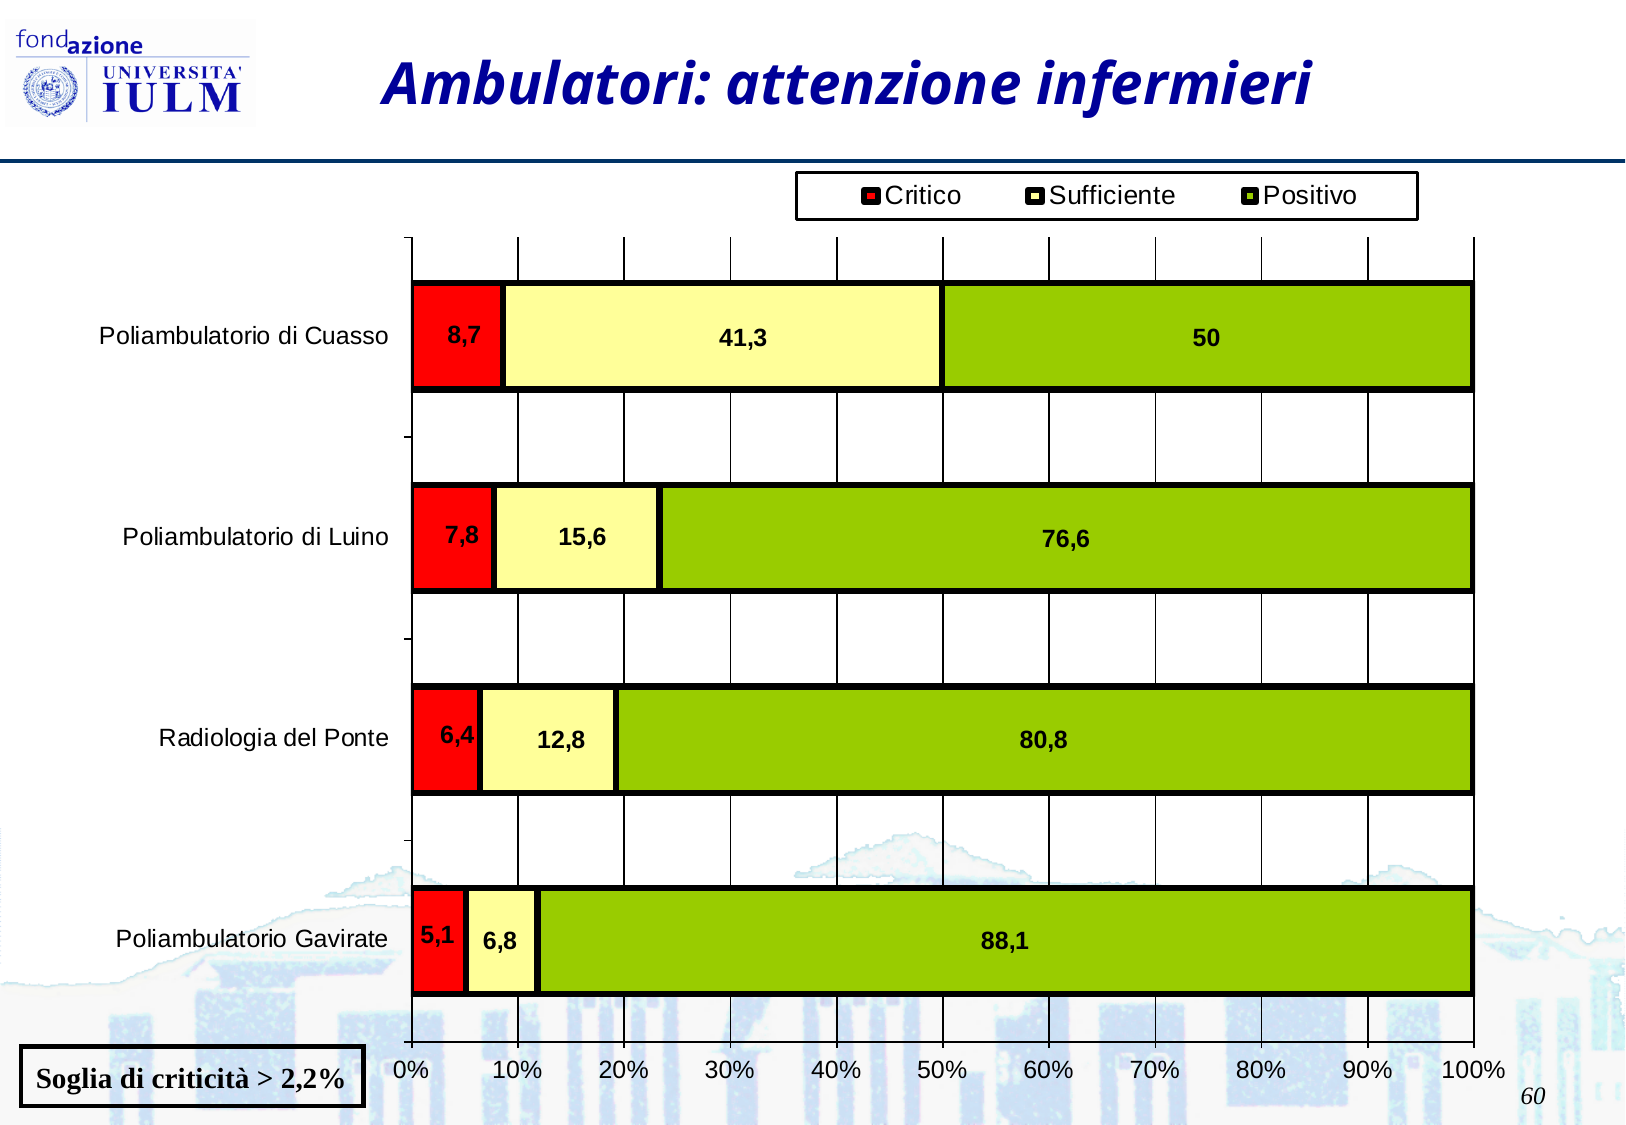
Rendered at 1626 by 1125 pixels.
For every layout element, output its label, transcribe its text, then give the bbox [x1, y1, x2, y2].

text_box Ambulatori: attenzione infermieri [304, 18, 1392, 144]
picture [81, 159, 1544, 1118]
picture [5, 19, 256, 127]
text_box Soglia di criticità > 2,2% [21, 1046, 364, 1106]
